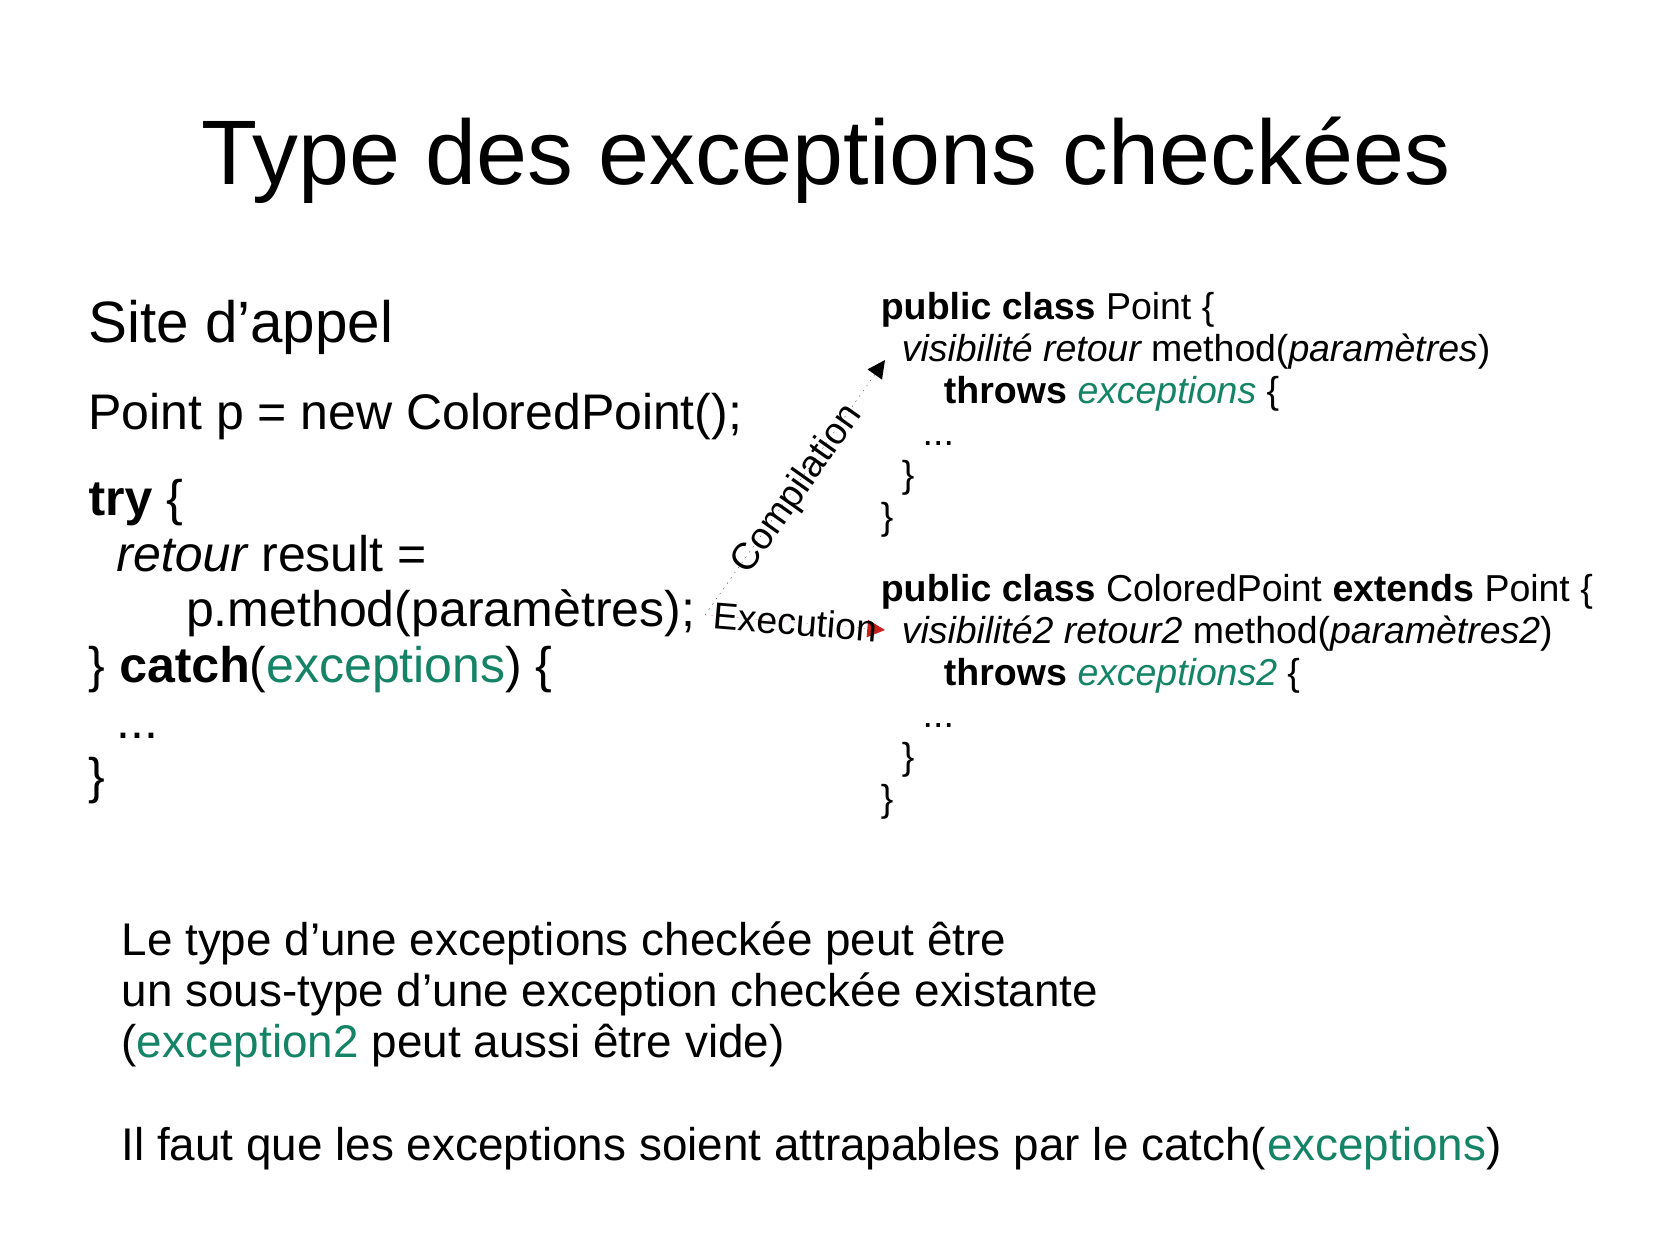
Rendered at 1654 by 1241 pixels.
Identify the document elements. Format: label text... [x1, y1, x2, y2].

list public class Point { visibilité retour method(paramètres) throws exceptions { ... } } public class ColoredPoint extends Point { visibilité2 retour2 method(paramètres2) throws exceptions2 { ... } } [810, 285, 1606, 871]
text_box Le type d’une exceptions checkée peut être un sous-type d’une exception checkée existante (exception2 peut aussi être vide) Il faut que les exceptions soient attrapables par le catch(exceptions) [106, 906, 1517, 1178]
title Type des exceptions checkées [82, 49, 1571, 257]
list Site d’appel Point p = new ColoredPoint(); try { retour result = p.method(paramètres); } catch(exceptions) { ... } [17, 290, 761, 826]
